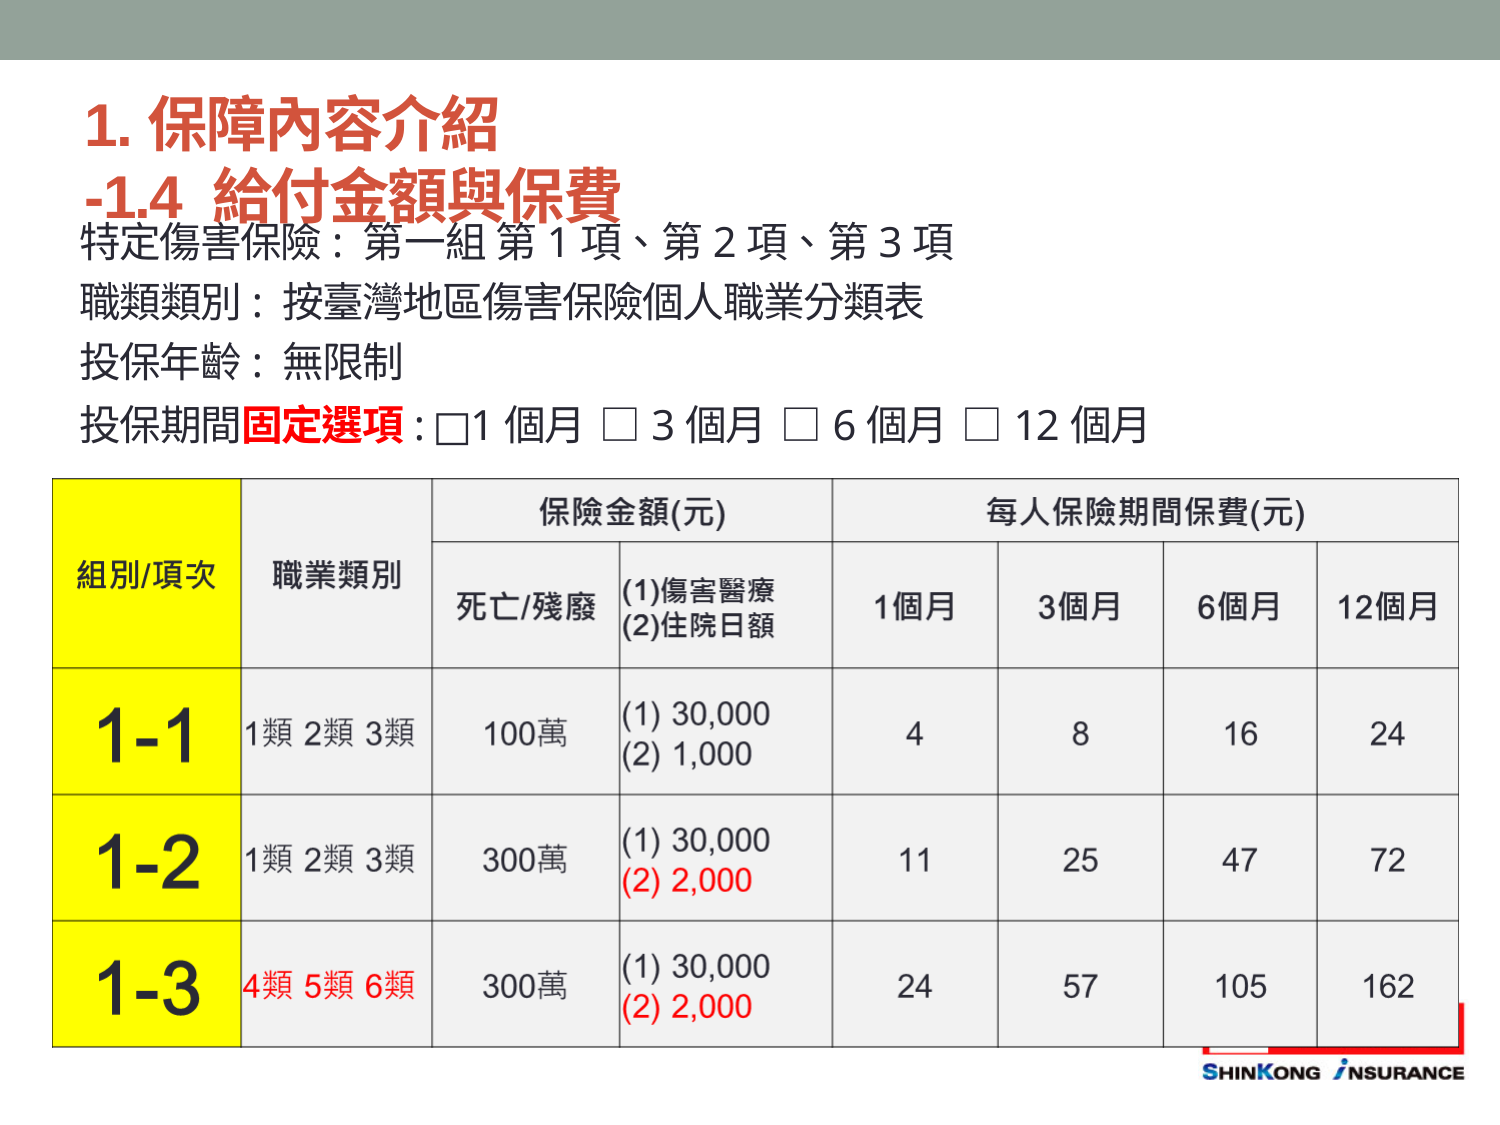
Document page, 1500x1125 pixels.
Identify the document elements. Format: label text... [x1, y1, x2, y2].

picture [52, 478, 1459, 1075]
title 1.保障內容介紹 -1.4 給付金額與保費 [70, 78, 1421, 232]
text_box 特定傷害保險: 第一組 第1項、第2項、第3項 職類類別: 按臺灣地區傷害保險個人職業分類表 投保年齡: 無限制 投保期間固定選項: □1個月 □3個月 □6個月 □12個月 [65, 208, 1376, 456]
